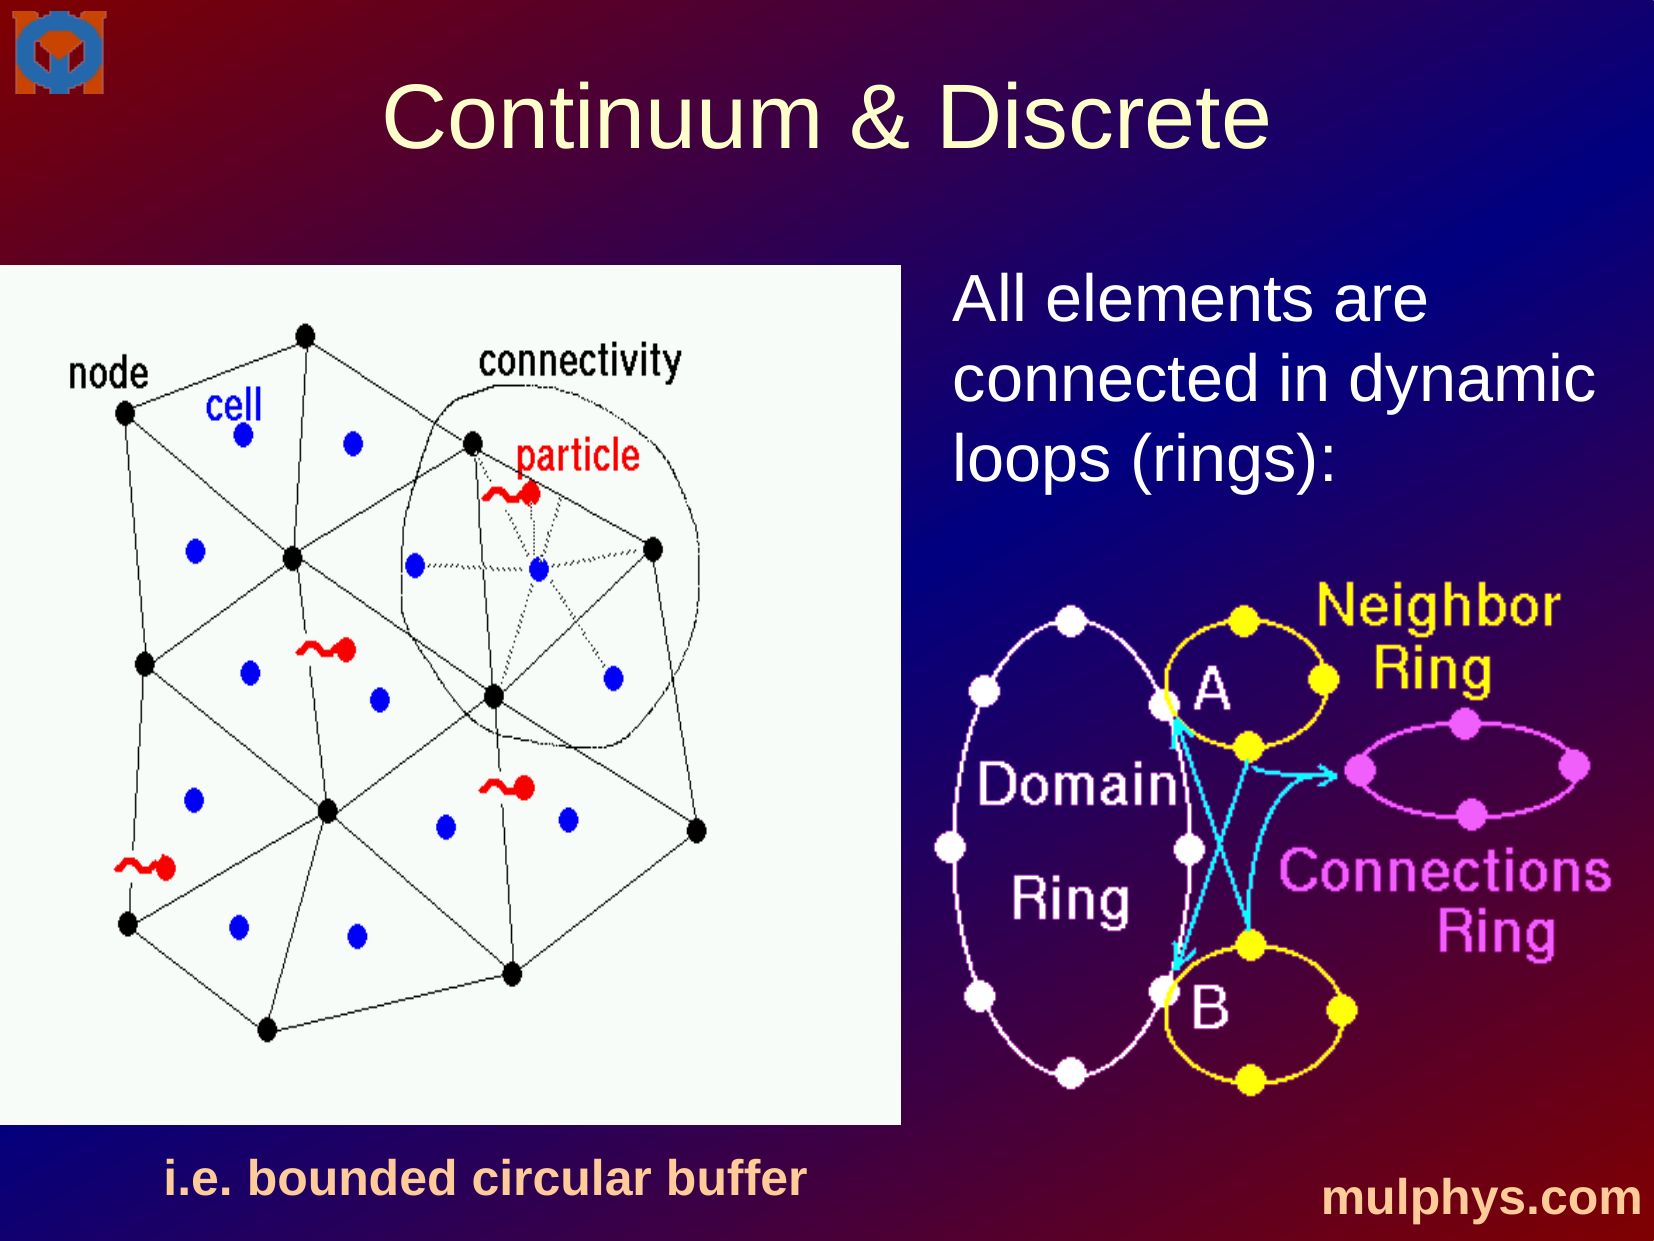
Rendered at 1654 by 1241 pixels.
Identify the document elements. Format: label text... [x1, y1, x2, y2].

title Continuum & Discrete [121, 8, 1534, 216]
picture [11, 11, 110, 95]
picture [903, 566, 1632, 1125]
text_box i.e. bounded circular buffer [149, 1145, 1029, 1206]
text_box mulphys.com [1320, 1164, 1644, 1225]
text_box All elements are connected in dynamic loops (rings): [952, 255, 1619, 496]
picture [0, 265, 901, 1125]
